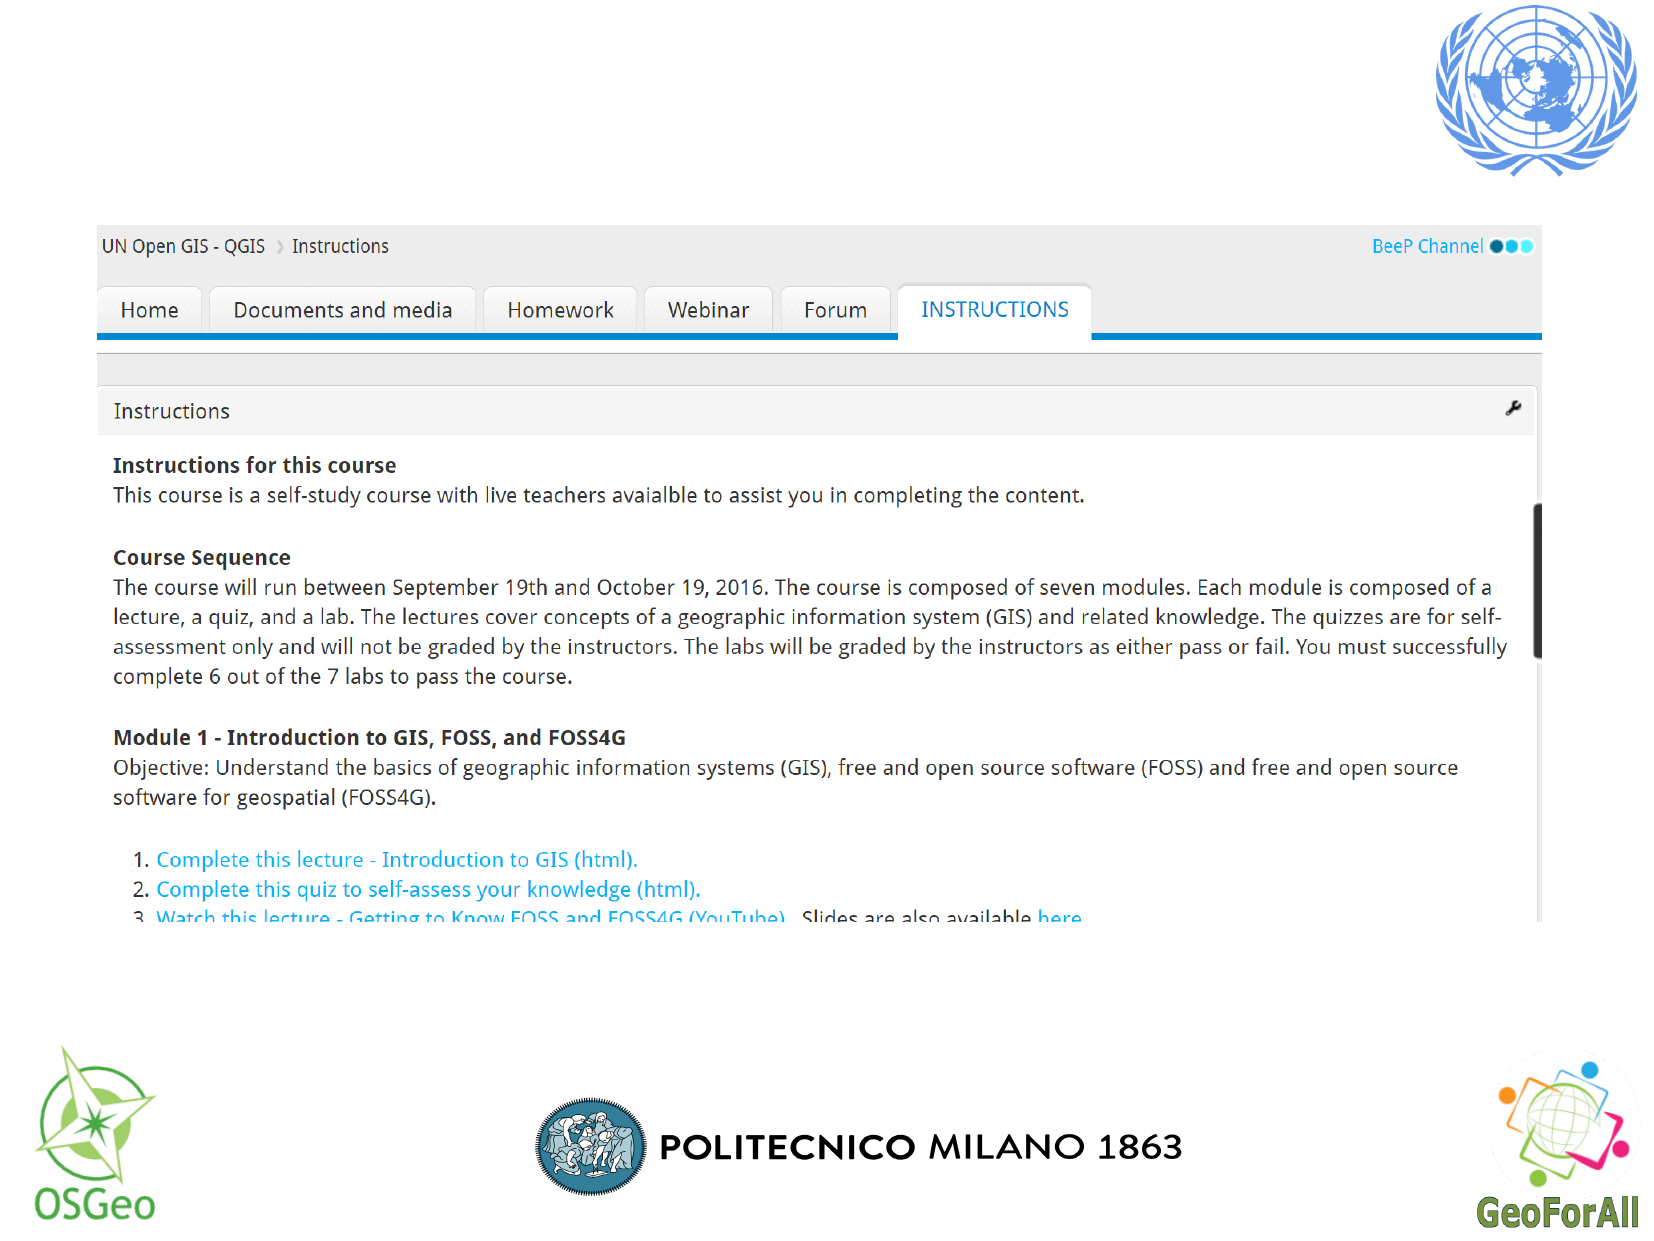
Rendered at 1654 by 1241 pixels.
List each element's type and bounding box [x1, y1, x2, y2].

picture [97, 225, 1542, 922]
picture [519, 1073, 1197, 1222]
picture [1437, 1048, 1654, 1241]
picture [6, 1043, 184, 1221]
picture [622, 914, 630, 922]
picture [1416, 5, 1654, 180]
picture [525, 914, 533, 922]
